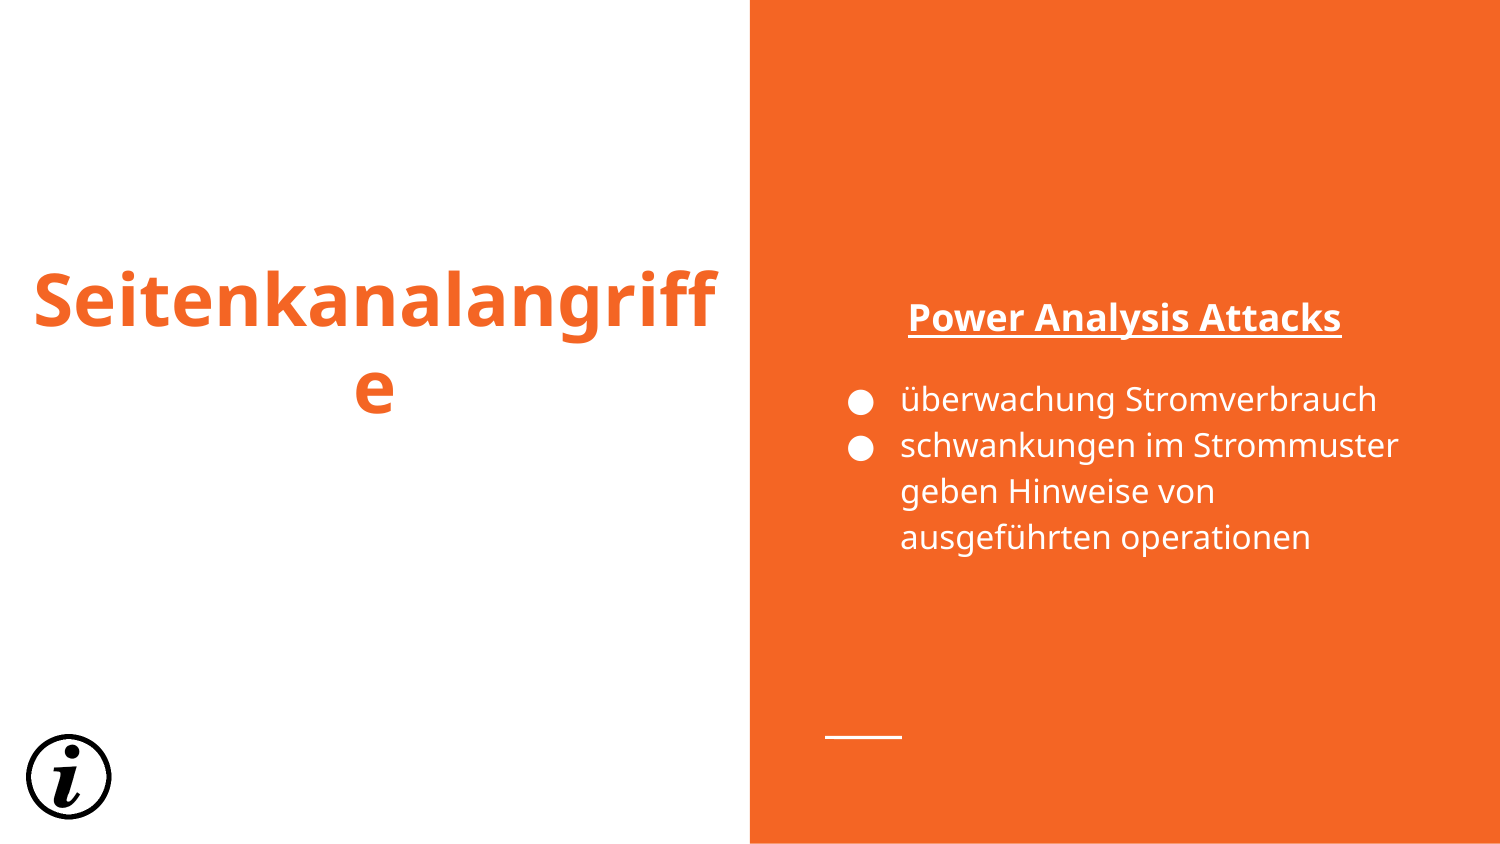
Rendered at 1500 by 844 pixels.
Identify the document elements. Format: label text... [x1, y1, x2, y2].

title Seitenkanalangriffe [0, 227, 750, 444]
picture [18, 726, 119, 827]
list Power Analysis Attacks überwachung Stromverbrauch schwankungen im Strommuster geben Hinweise von ausgeführten operationen [810, 173, 1440, 670]
